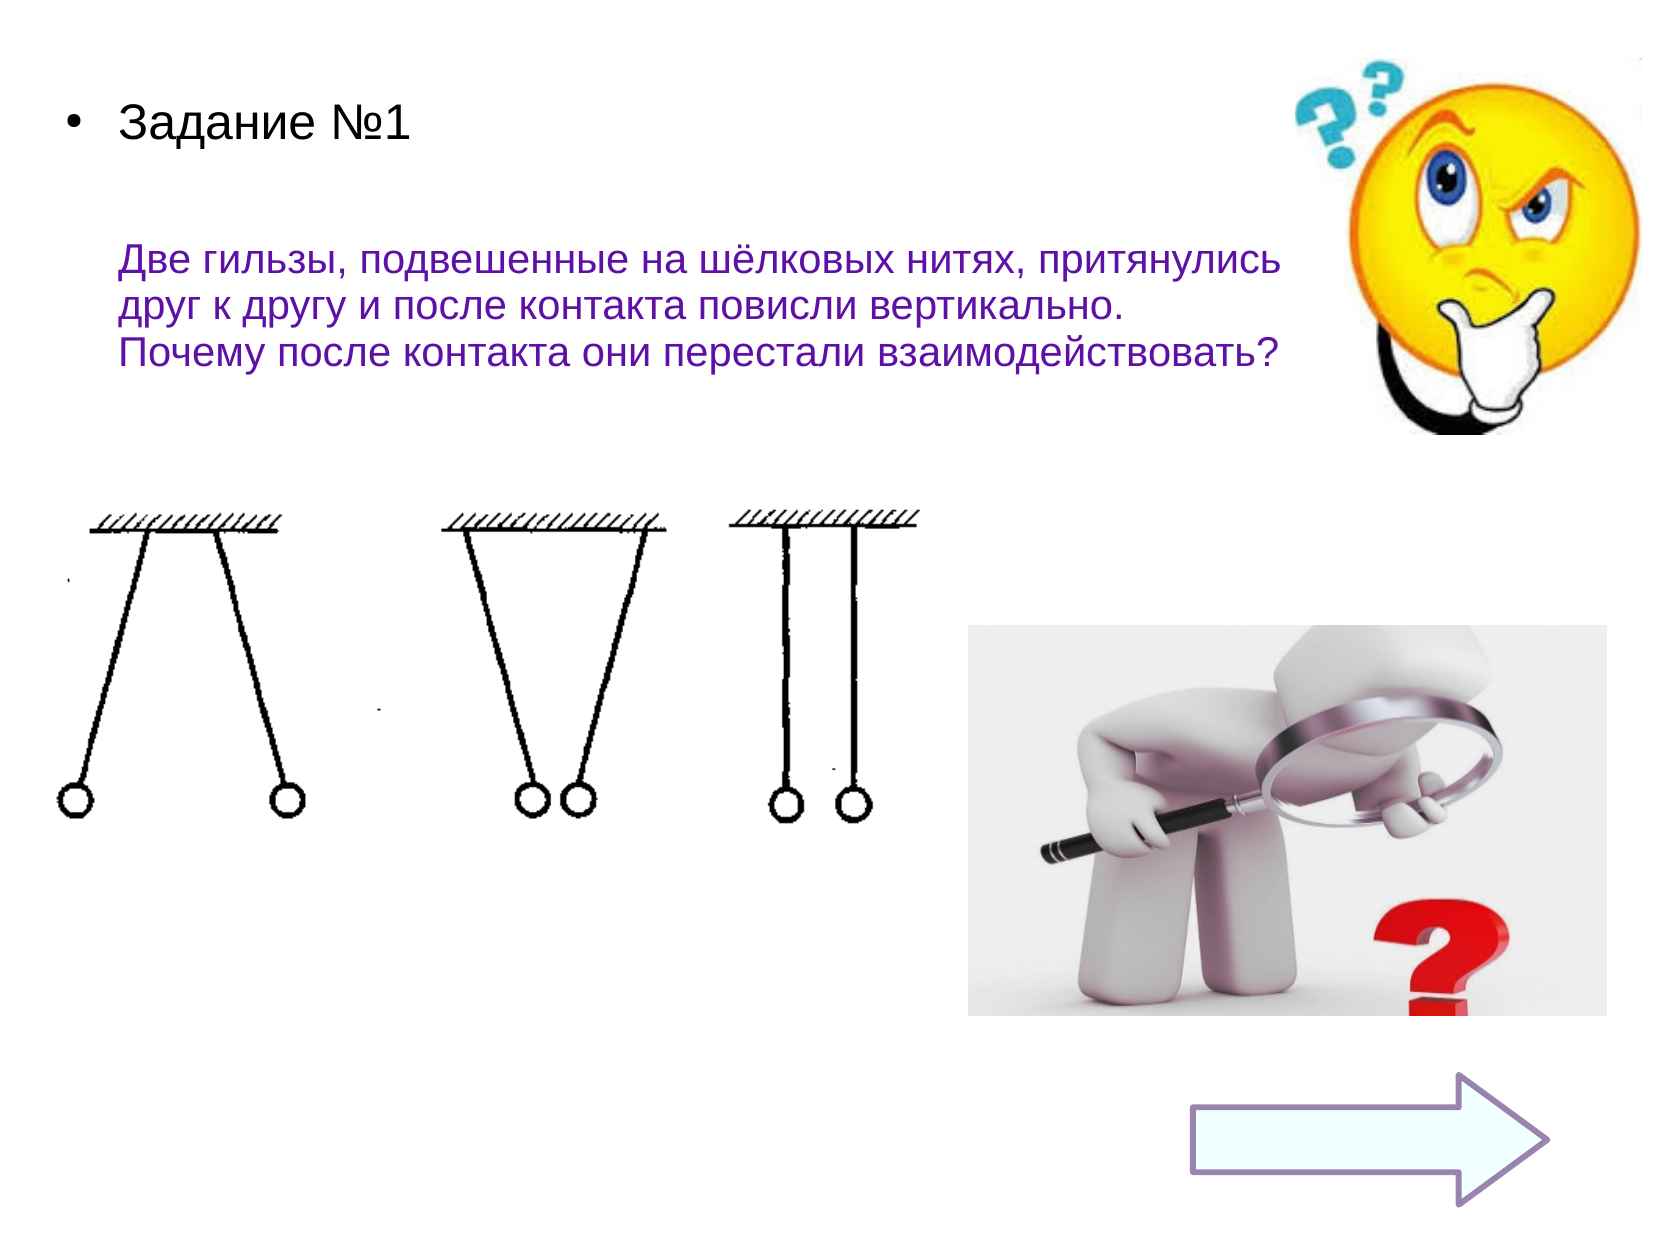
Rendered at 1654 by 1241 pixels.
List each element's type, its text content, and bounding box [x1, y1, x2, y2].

list Задание №1 Две гильзы, подвешенные на шёлковых нитях, притянулись друг к другу и после контакта повисли вертикально. Почему после контакта они перестали взаимодействовать? [47, 94, 1295, 402]
text_box [1192, 1074, 1548, 1205]
picture [968, 625, 1607, 1016]
picture [29, 507, 945, 872]
picture [1295, 58, 1642, 435]
